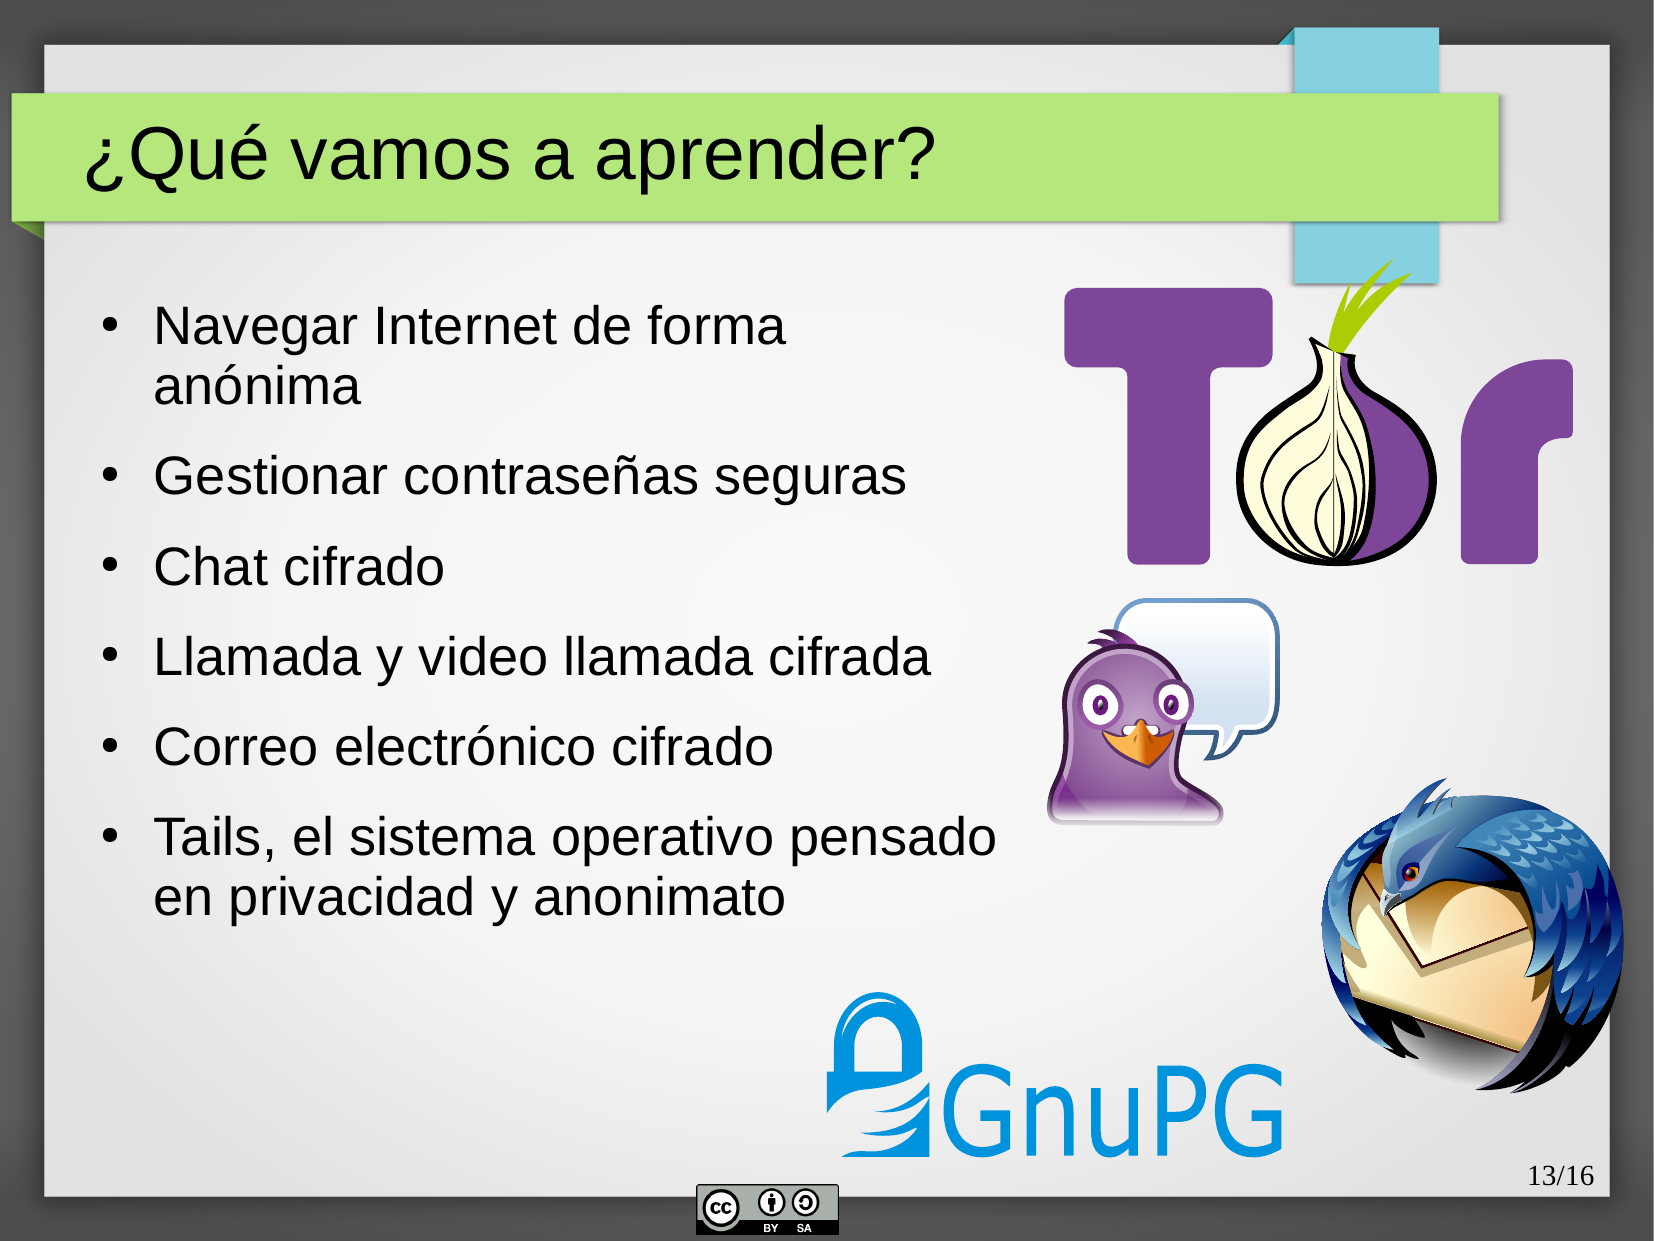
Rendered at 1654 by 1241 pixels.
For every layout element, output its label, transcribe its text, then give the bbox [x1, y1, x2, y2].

picture [0, 0, 1654, 1241]
list Navegar Internet de forma anónima Gestionar contraseñas seguras Chat cifrado Llamada y video llamada cifrada Correo electrónico cifrado Tails, el sistema operativo pensado en privacidad y anonimato [82, 295, 1004, 1123]
title ¿Qué vamos a aprender? [82, 94, 1264, 213]
